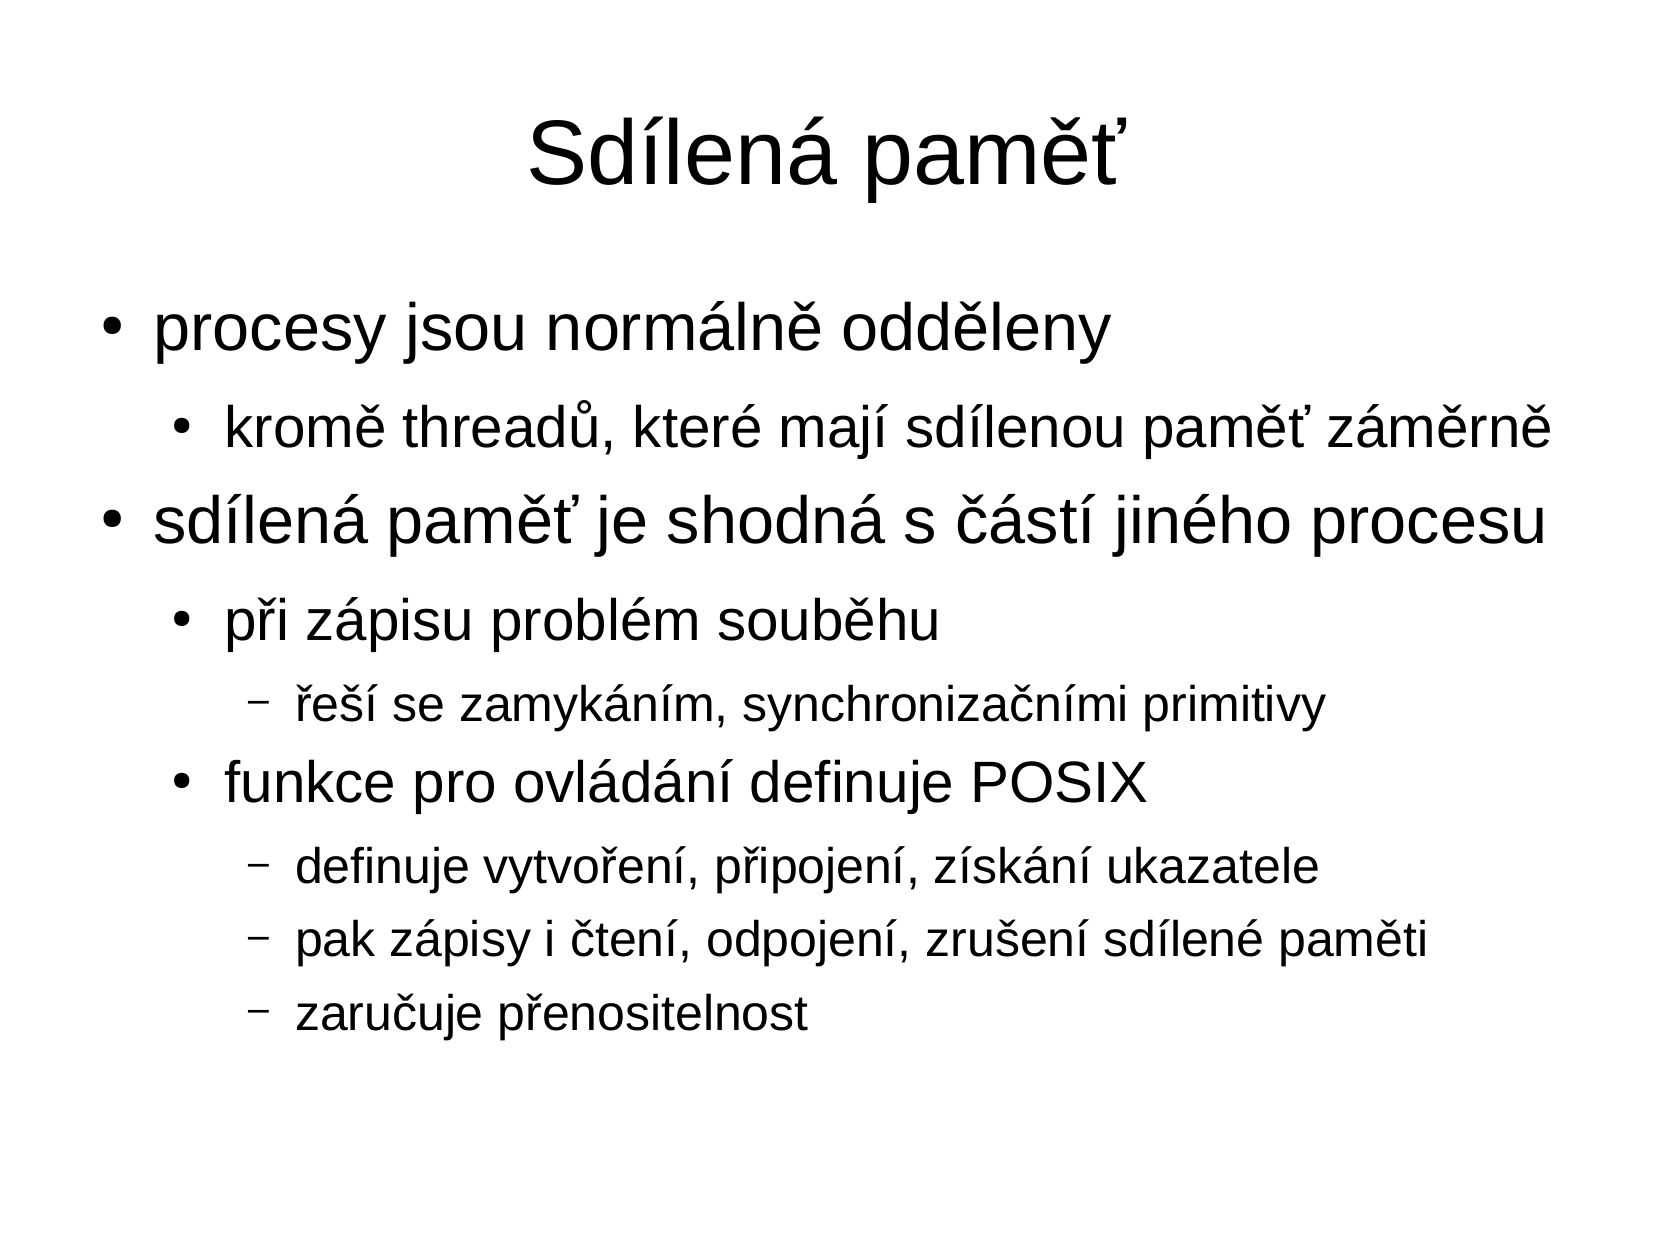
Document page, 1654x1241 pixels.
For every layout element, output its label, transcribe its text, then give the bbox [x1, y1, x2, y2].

title Sdílená paměť [82, 56, 1571, 250]
list procesy jsou normálně odděleny kromě threadů, které mají sdílenou paměť záměrně sdílená paměť je shodná s částí jiného procesu při zápisu problém souběhu řeší se zamykáním, synchronizačními primitivy funkce pro ovládání definuje POSIX definuje vytvoření, připojení, získání ukazatele pak zápisy i čtení, odpojení, zrušení sdílené paměti zaručuje přenositelnost [82, 290, 1571, 1094]
